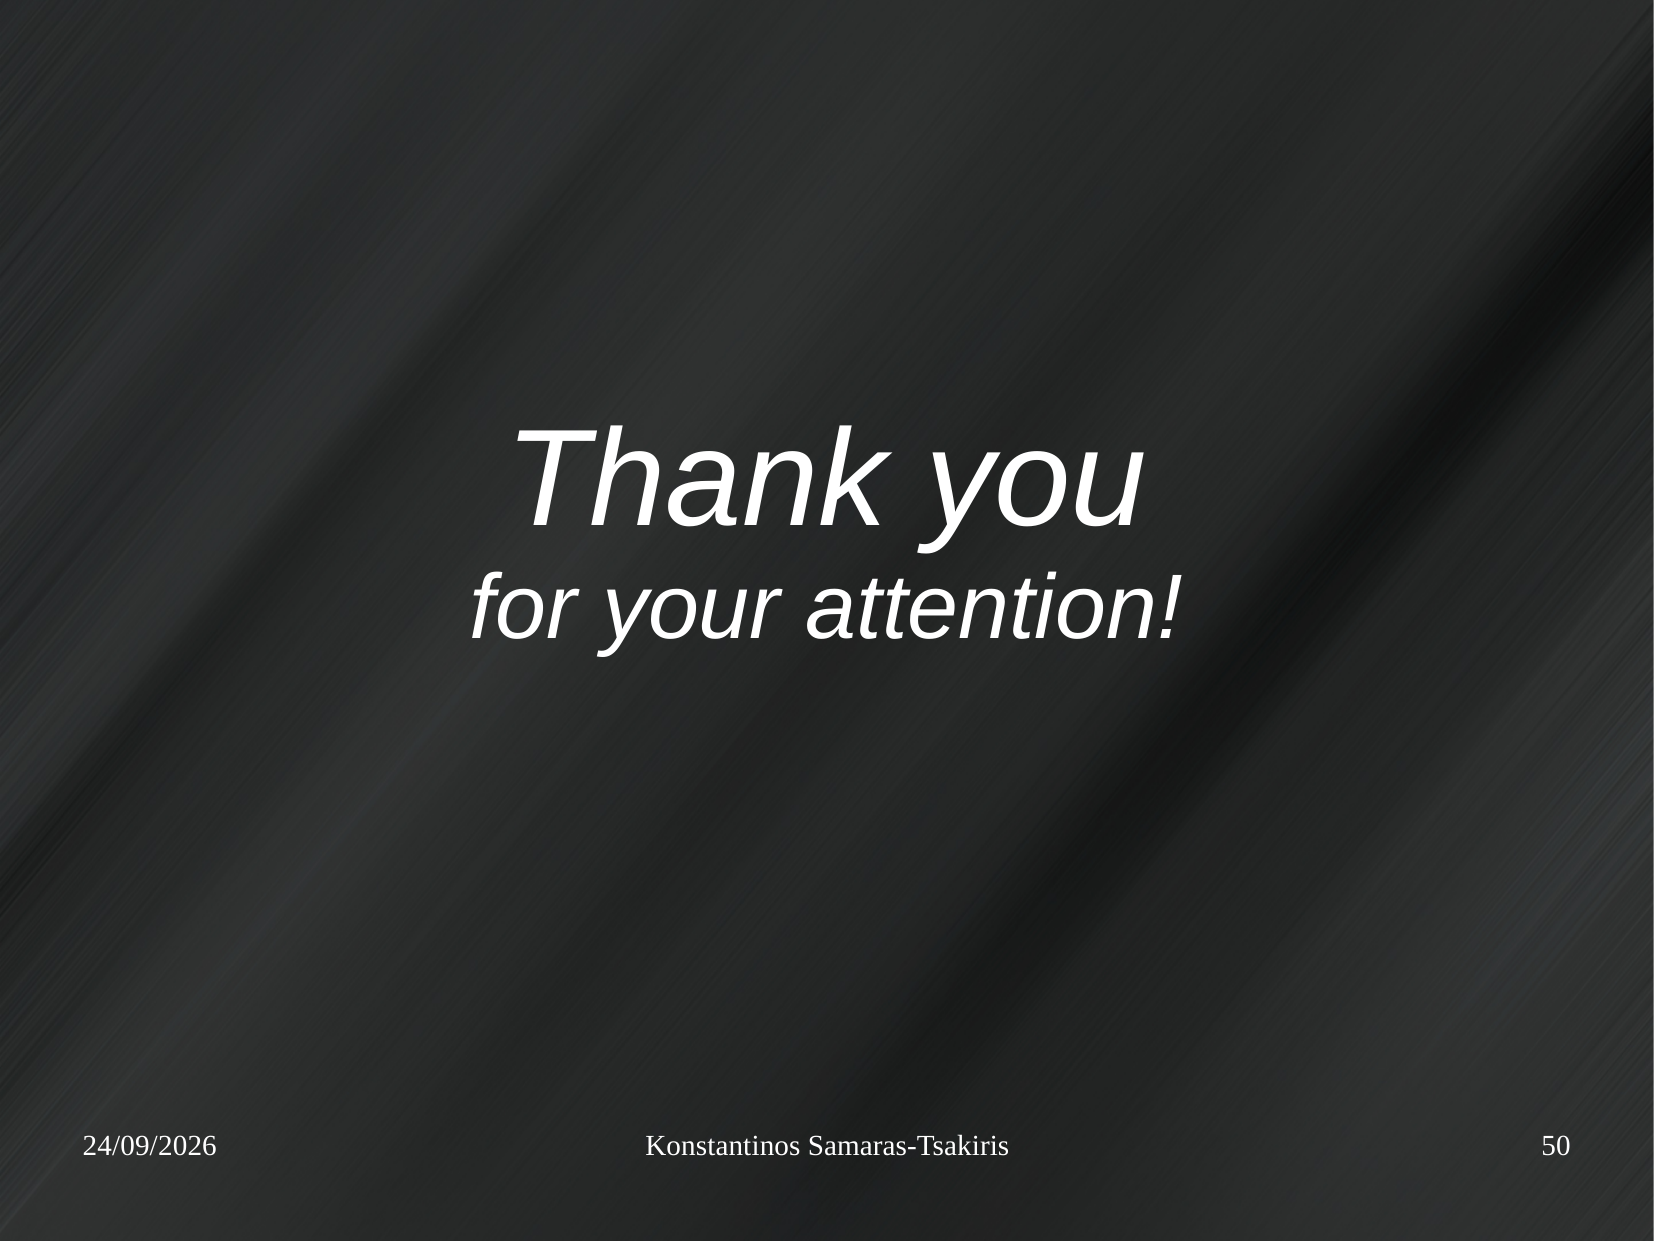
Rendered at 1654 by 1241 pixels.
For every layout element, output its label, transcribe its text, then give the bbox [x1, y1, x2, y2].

subtitle Thank you for your attention! [82, 49, 1571, 1010]
picture [0, 0, 1654, 1241]
